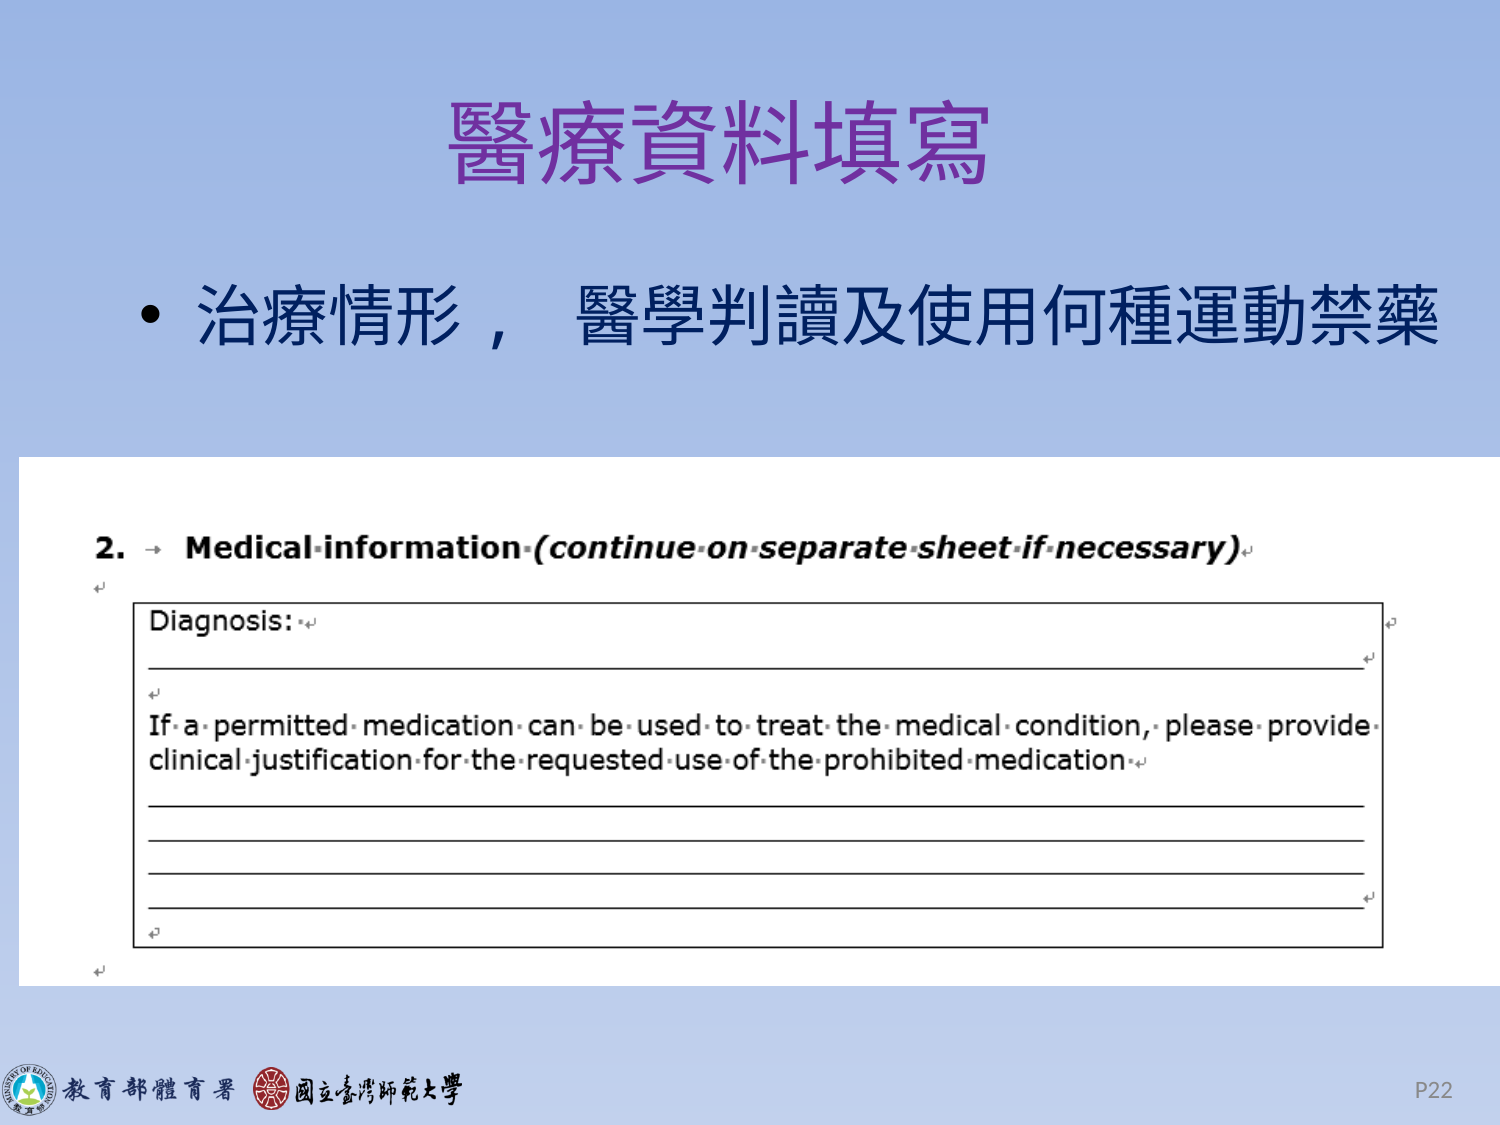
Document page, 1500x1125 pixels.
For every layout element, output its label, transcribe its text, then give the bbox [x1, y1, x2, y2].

text_box P [1399, 1046, 1500, 1125]
picture [19, 457, 1500, 986]
title 醫療資料填寫 [0, 77, 1442, 173]
list 治療情形, 醫學判讀及使用何種運動禁藥 [123, 266, 1500, 397]
